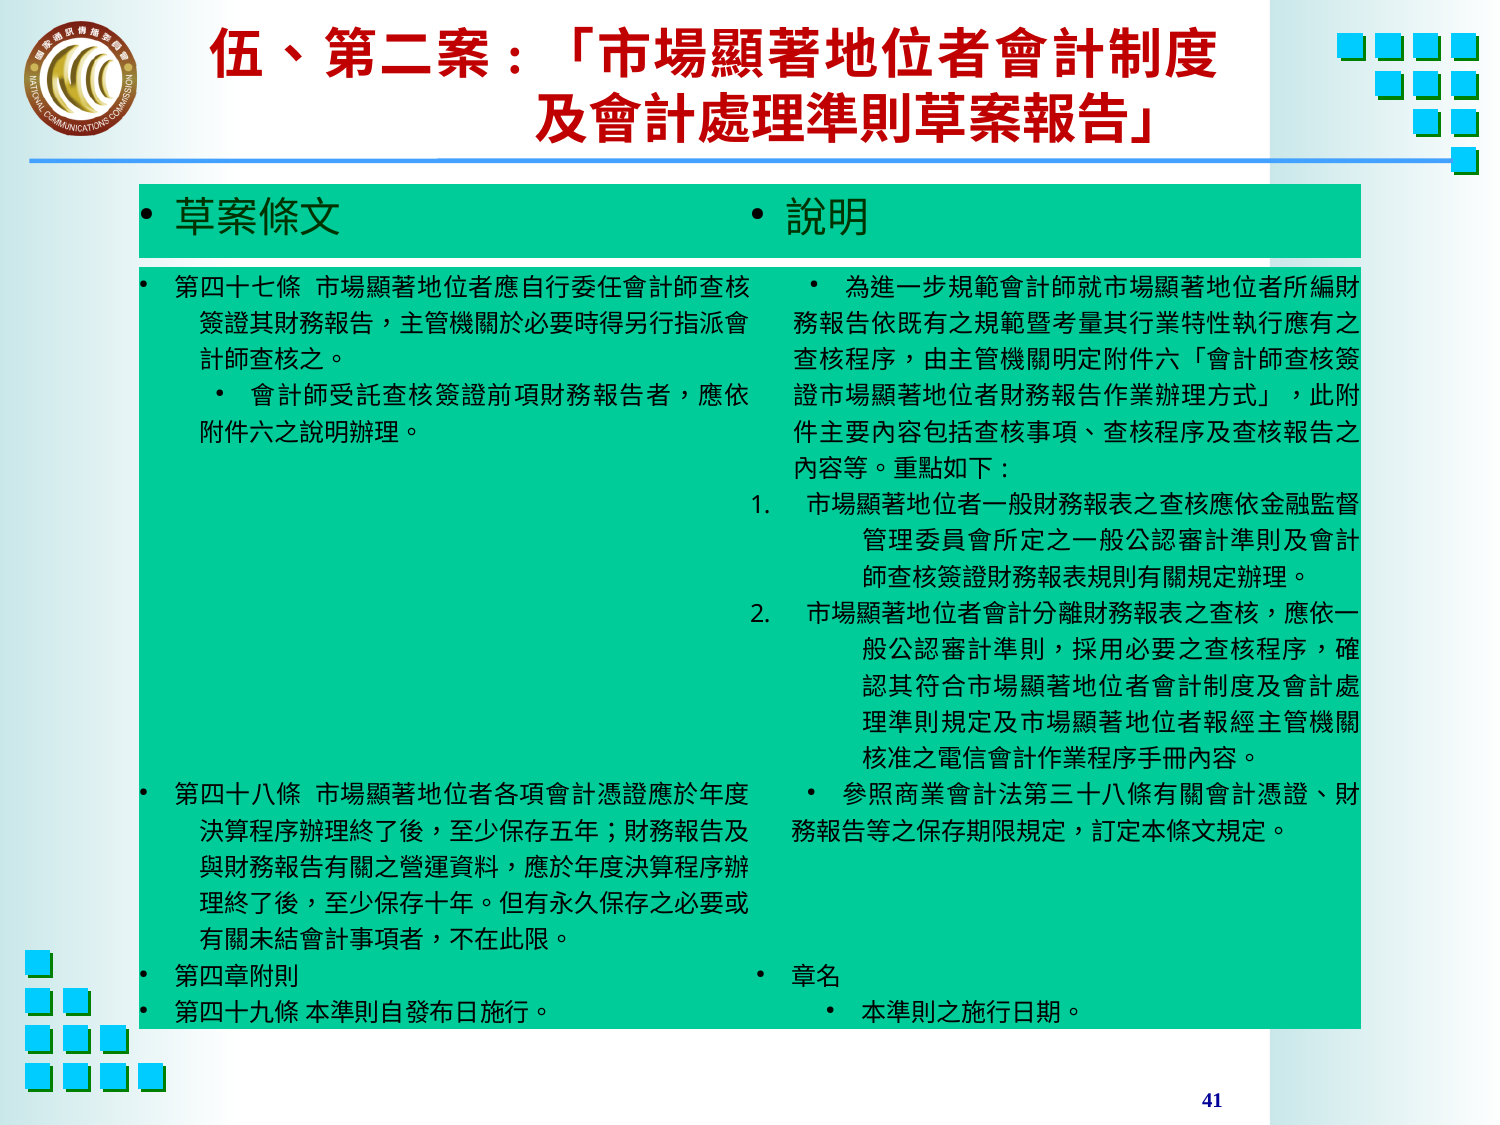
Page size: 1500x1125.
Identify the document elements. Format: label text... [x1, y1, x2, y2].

table_header 為進一步規範會計師就市場顯著地位者所編財務報告依既有之規範暨考量其行業特性執行應有之查核程序，由主管機關明定附件六「會計師查核簽證市場顯著地位者財務報告作業辦理方式」，此附件主要內容包括查核事項、查核程序及查核報告之內容等。重點如下: 市場顯著地位者一般財務報表之查核應依金融監督管理委員會所定之一般公認審計準則及會計師查核簽證財務報表規則有關規定辦理。 市場顯著地位者會計分離財務報表之查核，應依一般公認審計準則，採用必要之查核程序，確認其符合市場顯著地位者會計制度及會計處理準則規定及市場顯著地位者報經主管機關核准之電信會計作業程序手冊內容。 [750, 267, 1361, 775]
table_cell 參照商業會計法第三十八條有關會計憑證、財務報告等之保存期限規定，訂定本條文規定。 [750, 775, 1361, 956]
table_header 第四十七條 市場顯著地位者應自行委任會計師查核簽證其財務報告，主管機關於必要時得另行指派會計師查核之。 會計師受託查核簽證前項財務報告者，應依附件六之說明辦理。 [139, 267, 750, 775]
title 伍、第二案:「市場顯著地位者會計制度及會計處理準則草案報告」 [194, 7, 1235, 161]
table_cell 章名 [750, 956, 1361, 993]
table_header 草案條文 [139, 184, 750, 258]
table_header 說明 [750, 184, 1361, 258]
table_cell 第四十八條 市場顯著地位者各項會計憑證應於年度決算程序辦理終了後，至少保存五年；財務報告及與財務報告有關之營運資料，應於年度決算程序辦理終了後，至少保存十年。但有永久保存之必要或有關未結會計事項者，不在此限。 [139, 775, 750, 956]
table_cell 第四章附則 [139, 956, 750, 993]
table_cell 第四十九條 本準則自發布日施行。 [139, 993, 750, 1029]
table_cell 本準則之施行日期。 [750, 993, 1361, 1029]
